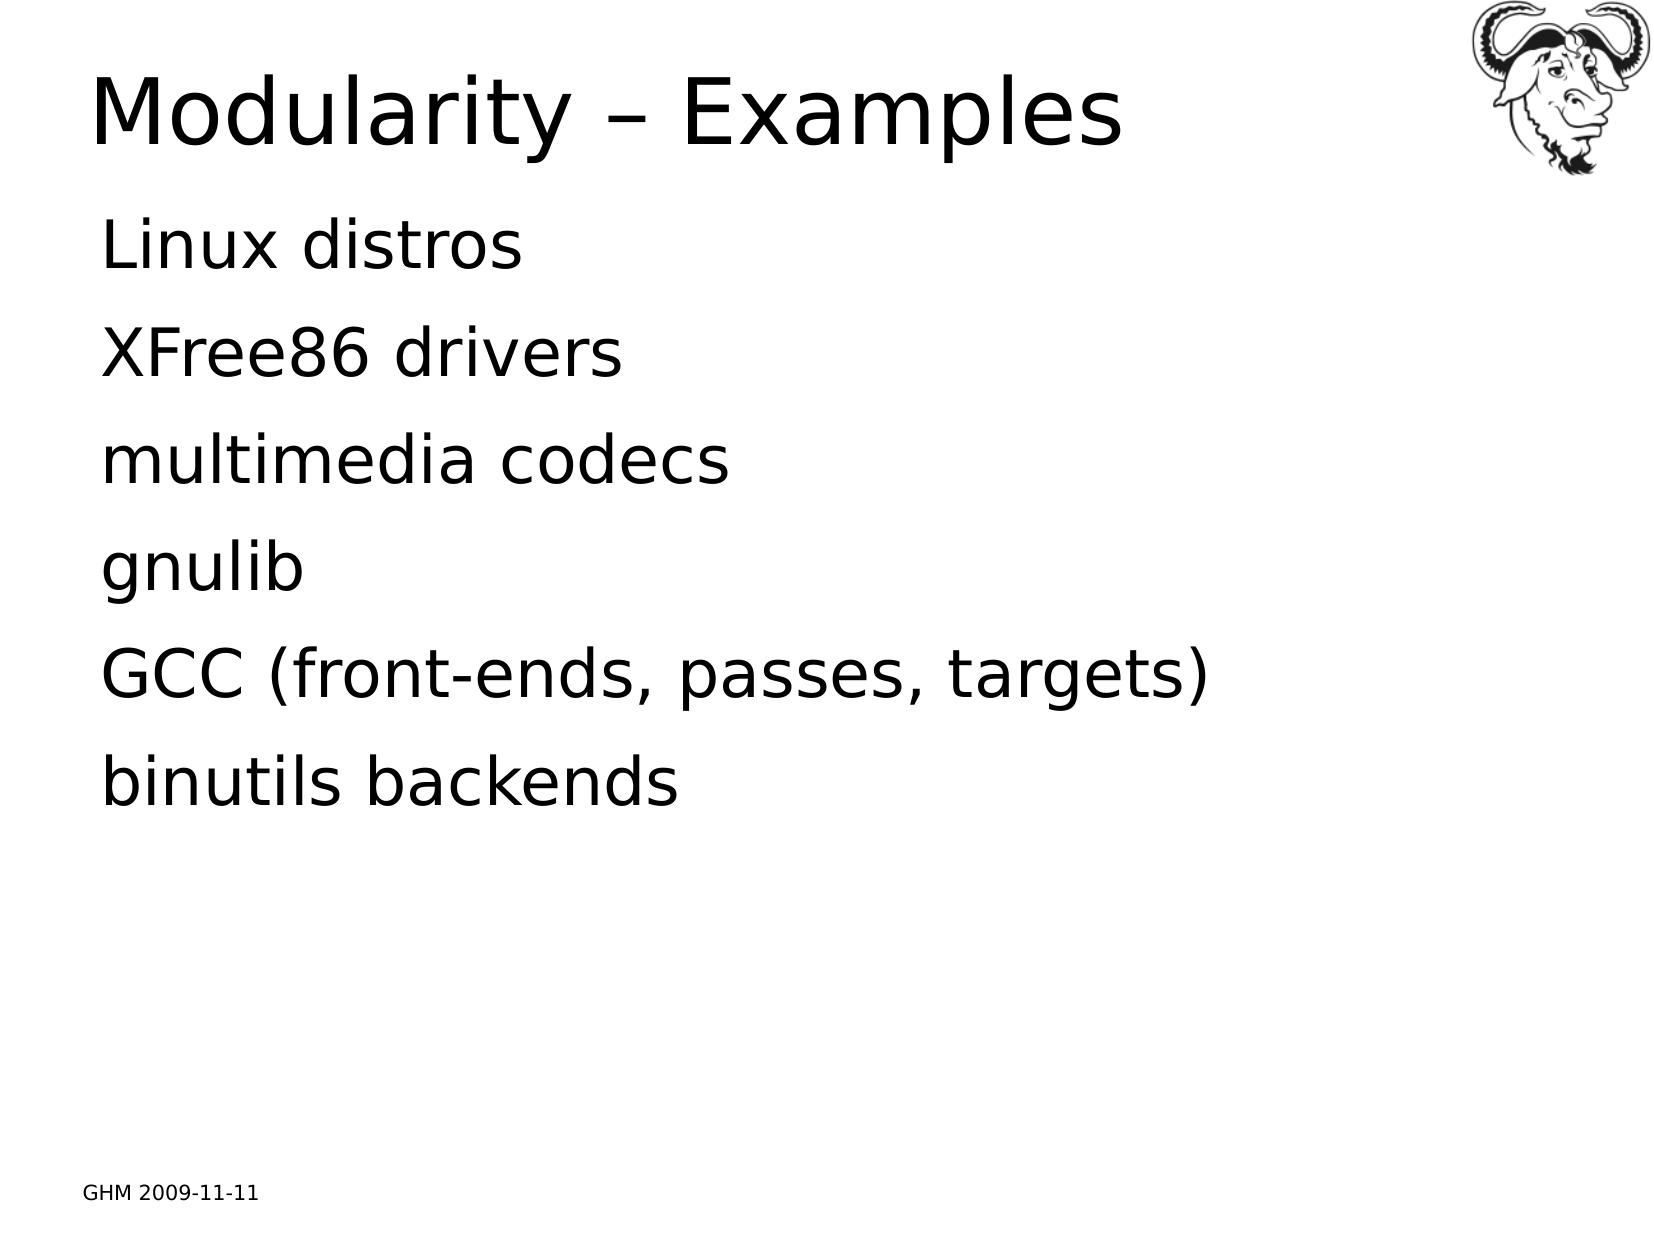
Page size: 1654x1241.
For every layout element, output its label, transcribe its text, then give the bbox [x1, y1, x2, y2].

title Modularity – Examples [88, 56, 1388, 170]
list Linux distros XFree86 drivers multimedia codecs gnulib GCC (front-ends, passes, targets) binutils backends [82, 206, 1571, 1137]
picture [1469, 0, 1654, 178]
